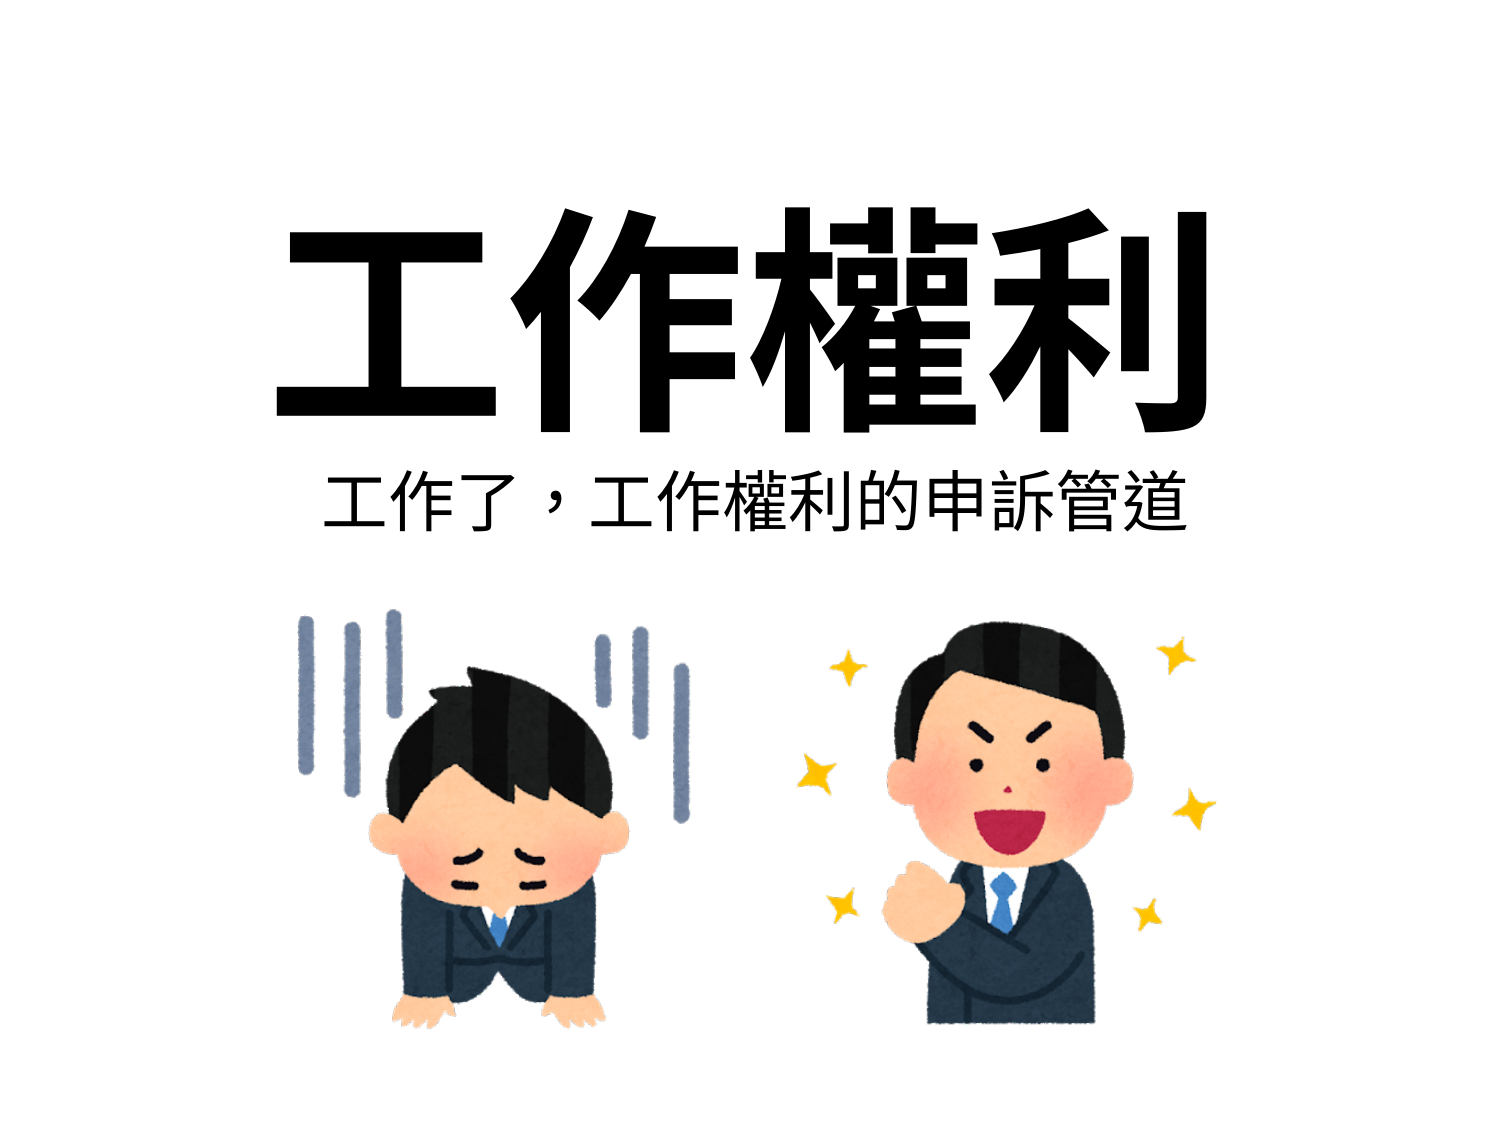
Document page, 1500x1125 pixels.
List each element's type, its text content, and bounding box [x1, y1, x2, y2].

picture [790, 605, 1228, 1043]
title 工作權利 [107, 75, 1383, 468]
picture [279, 589, 706, 1043]
subtitle 工作了，工作權利的申訴管道 [193, 452, 1319, 724]
